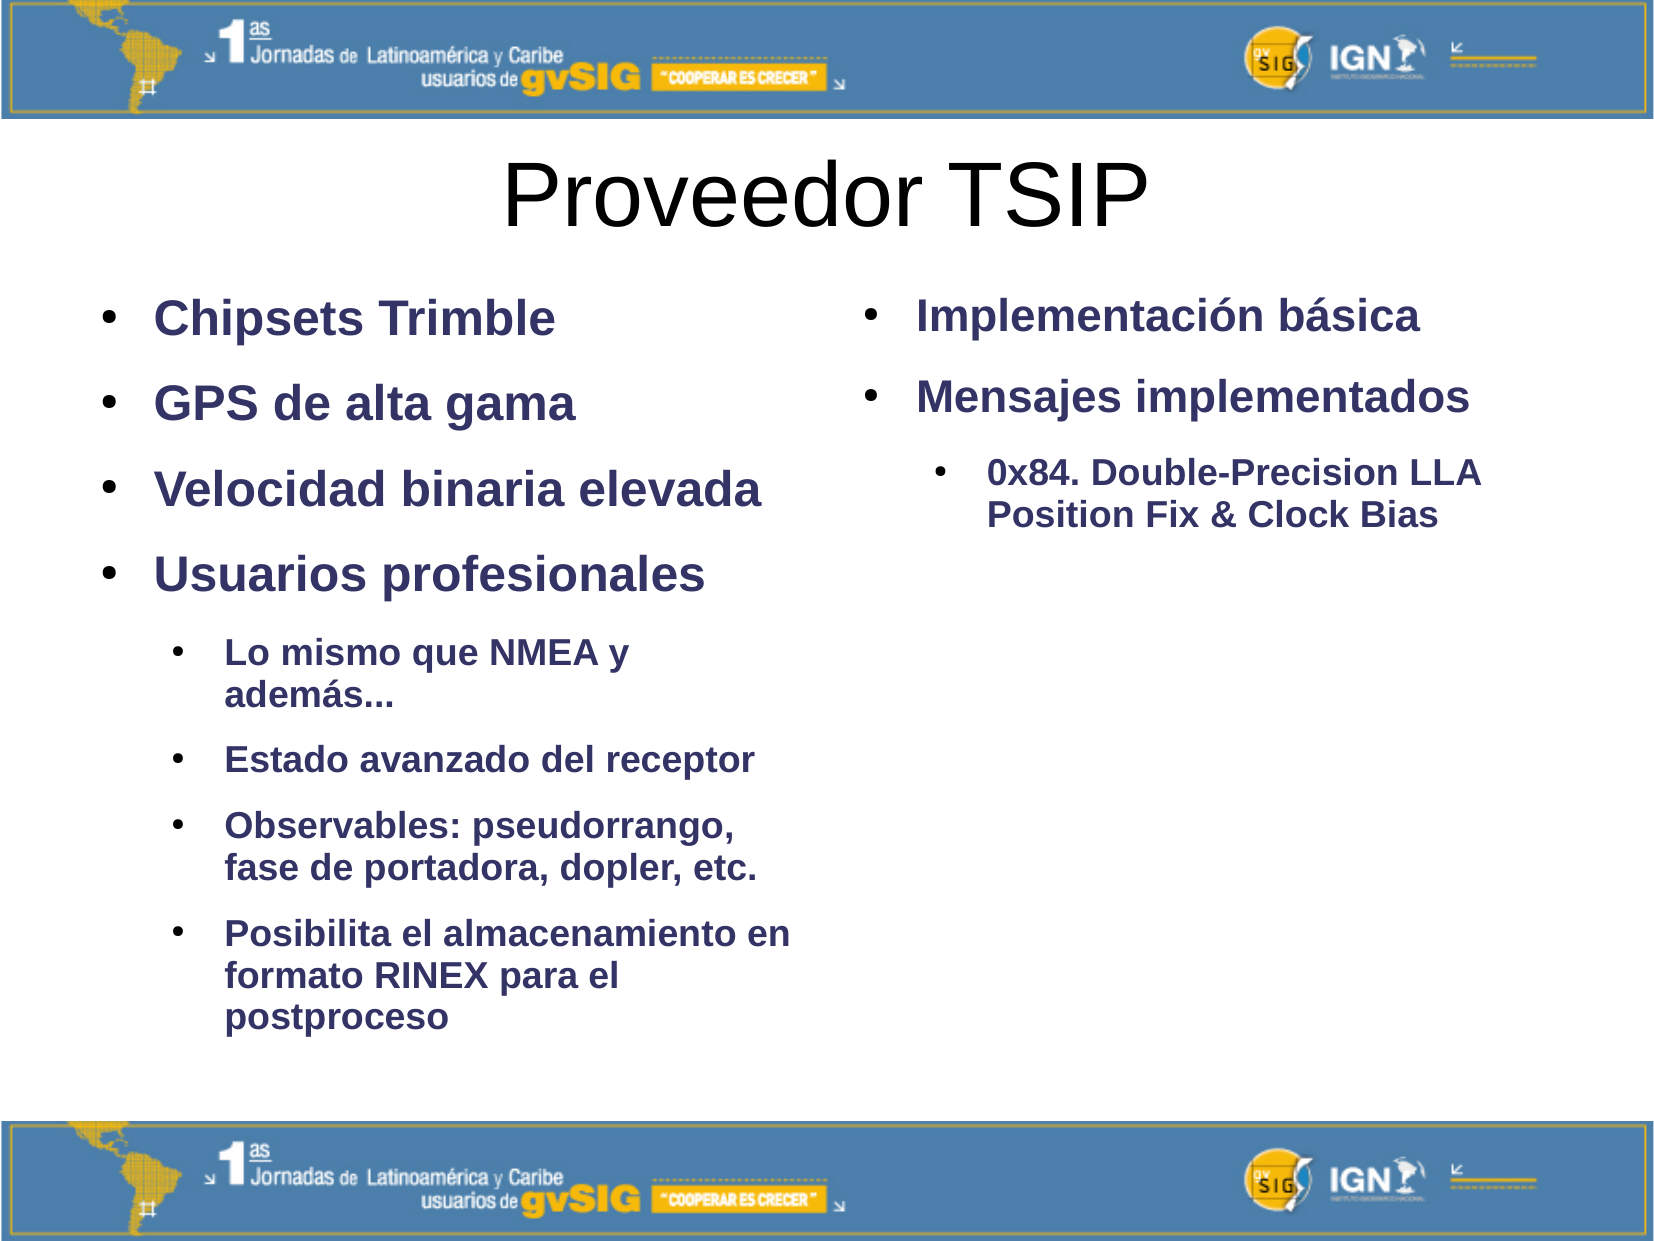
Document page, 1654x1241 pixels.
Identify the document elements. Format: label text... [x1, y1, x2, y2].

title Proveedor TSIP [82, 90, 1571, 298]
list Implementación básica Mensajes implementados 0x84. Double-Precision LLA Position Fix & Clock Bias [845, 290, 1572, 1094]
picture [0, 1121, 1654, 1241]
list Chipsets Trimble GPS de alta gama Velocidad binaria elevada Usuarios profesionales Lo mismo que NMEA y además... Estado avanzado del receptor Observables: pseudorrango, fase de portadora, dopler, etc. Posibilita el almacenamiento en formato RINEX para el postproceso [82, 290, 809, 1109]
picture [0, 0, 1654, 119]
